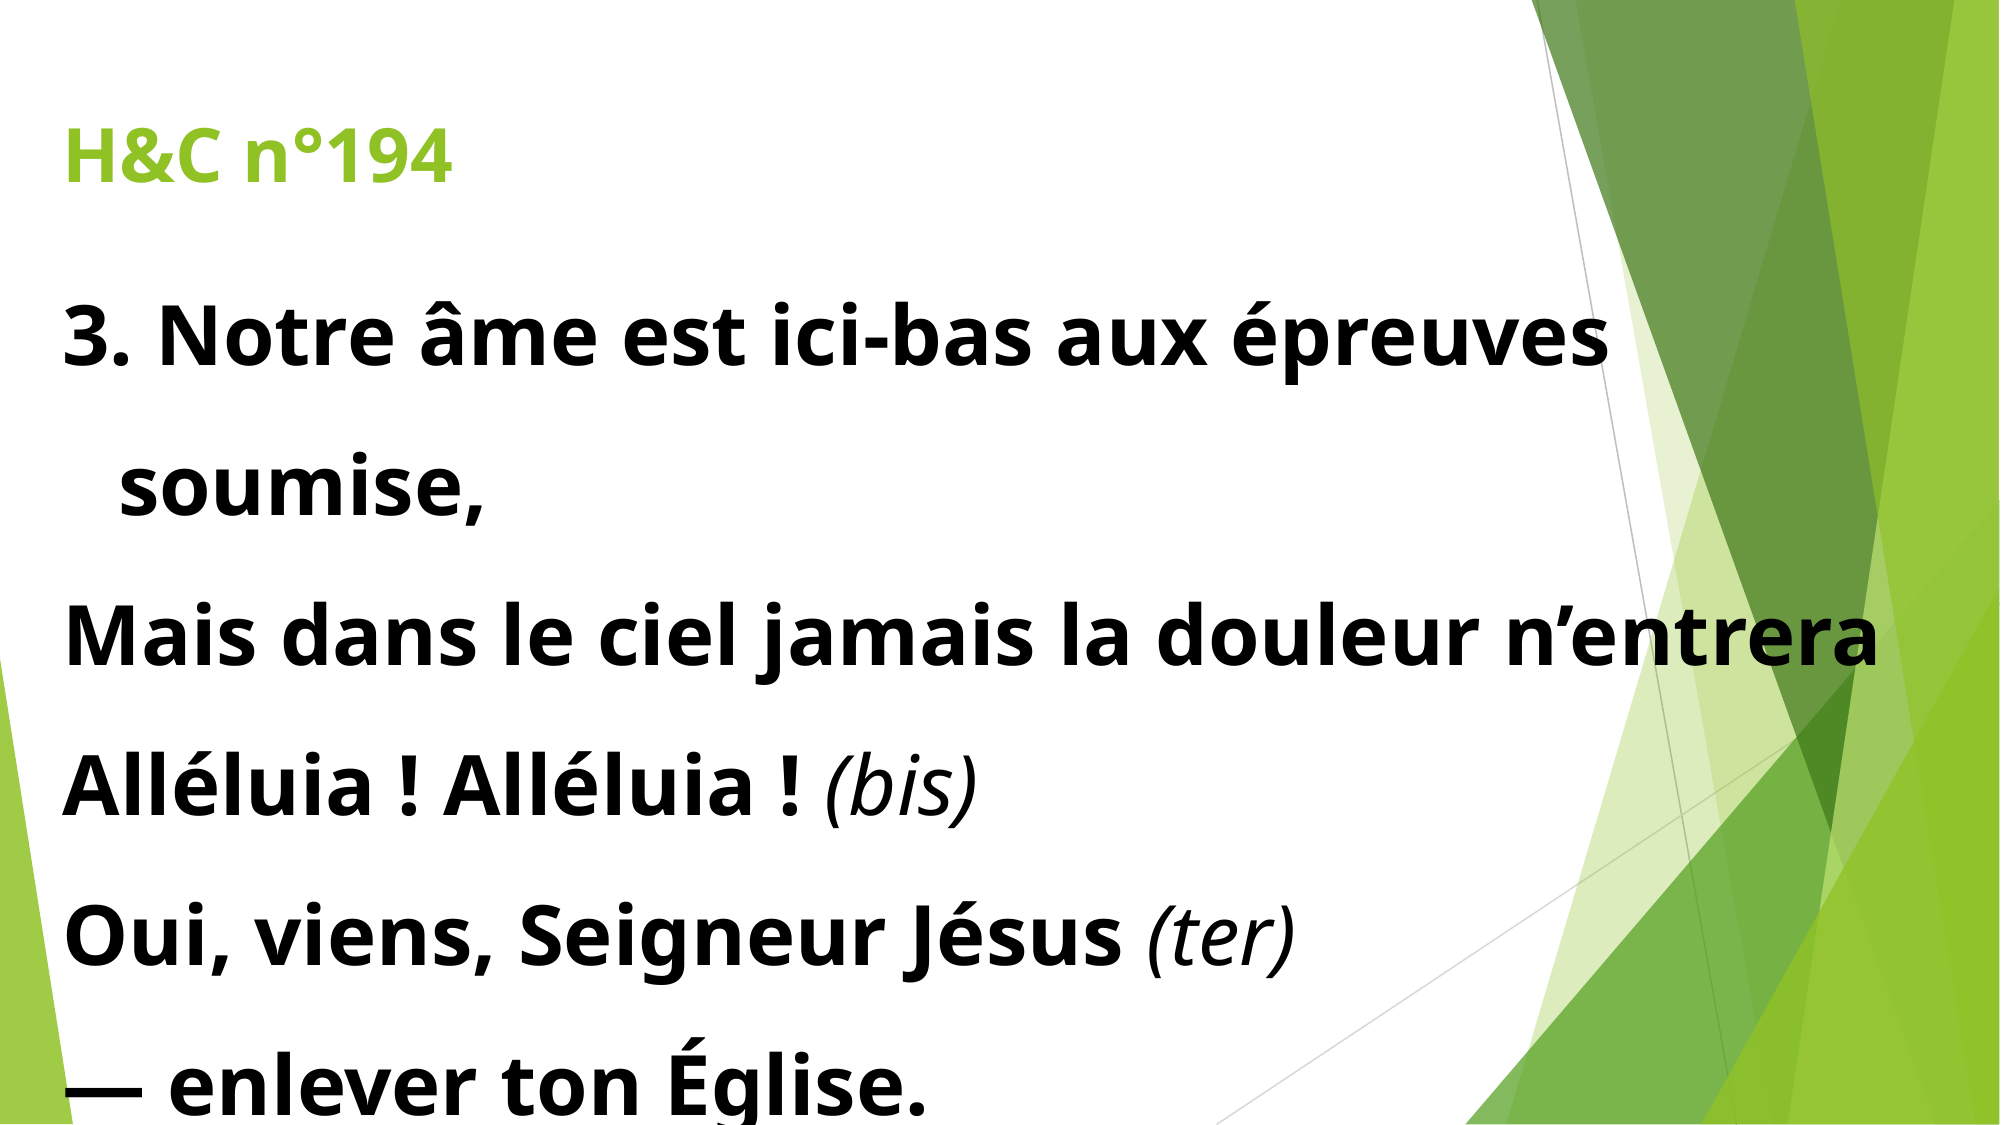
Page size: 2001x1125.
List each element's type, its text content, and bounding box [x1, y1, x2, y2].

text_box 3. Notre âme est ici-bas aux épreuves soumise, Mais dans le ciel jamais la douleur n’entrera Alléluia ! Alléluia ! (bis) Oui, viens, Seigneur Jésus (ter) — enlever ton Église. [47, 224, 1949, 1063]
text_box H&C n°194 [47, 99, 1522, 224]
